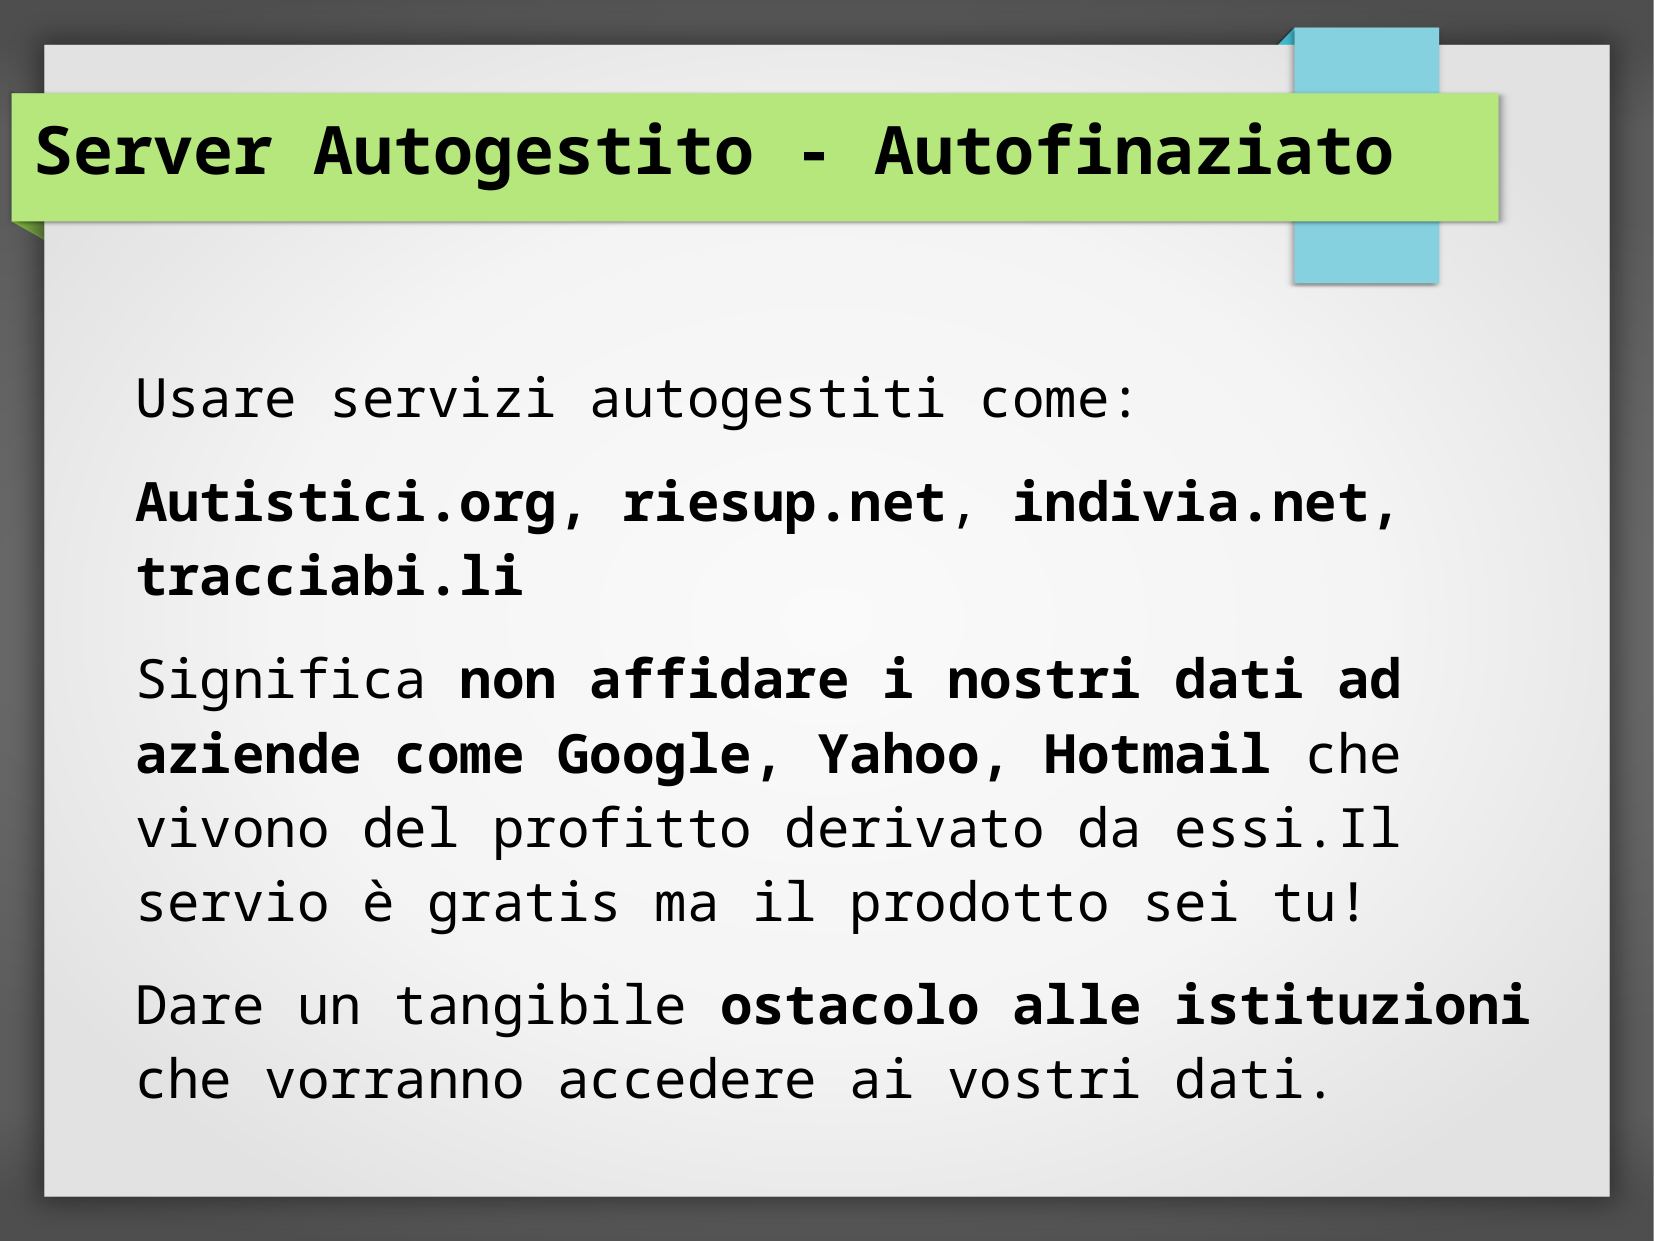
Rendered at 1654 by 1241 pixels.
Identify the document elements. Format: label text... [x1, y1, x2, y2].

picture [0, 0, 1654, 1241]
title Server Autogestito - Autofinaziato [33, 90, 1501, 209]
list Usare servizi autogestiti come: Autistici.org, riesup.net, indivia.net, tracciabi.li Significa non affidare i nostri dati ad aziende come Google, Yahoo, Hotmail che vivono del profitto derivato da essi.Il servio è gratis ma il prodotto sei tu! Dare un tangibile ostacolo alle istituzioni che vorranno accedere ai vostri dati. [135, 360, 1561, 1241]
